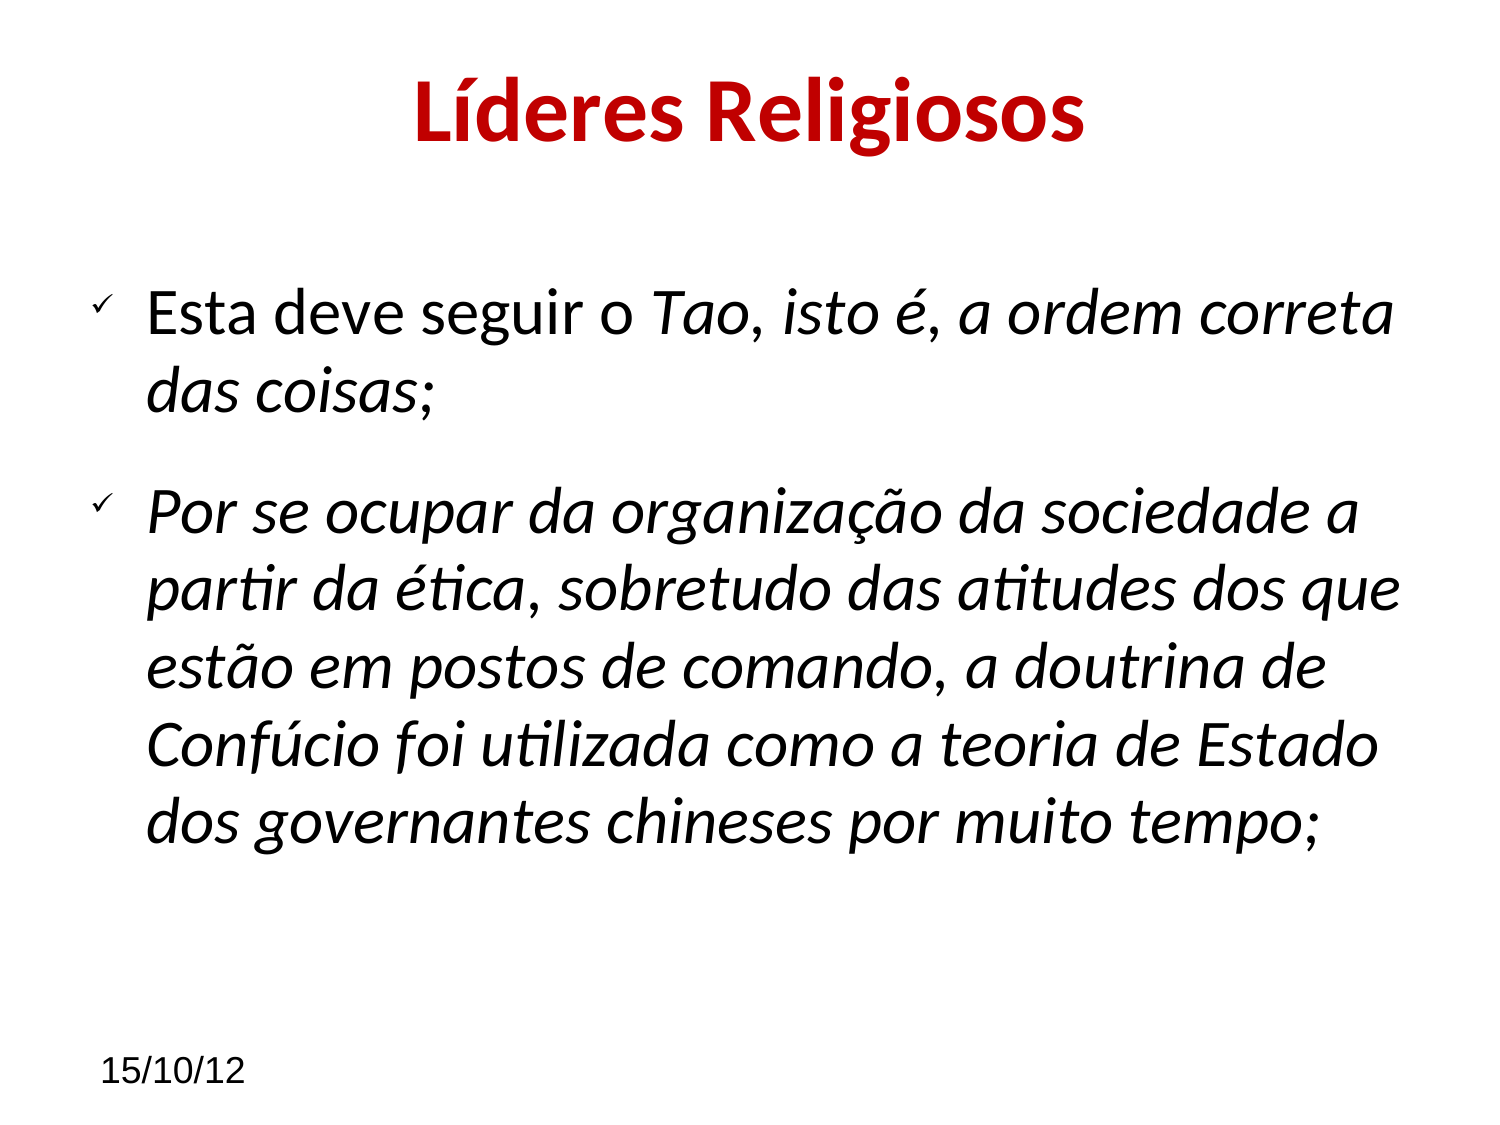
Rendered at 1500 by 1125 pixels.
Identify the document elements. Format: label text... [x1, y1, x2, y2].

text_box Esta deve seguir o Tao, isto é, a ordem correta das coisas; Por se ocupar da organização da sociedade a partir da ética, sobretudo das atitudes dos que estão em postos de comando, a doutrina de Confúcio foi utilizada como a teoria de Estado dos governantes chineses por muito tempo; [75, 262, 1426, 1005]
title Líderes Religiosos [75, 45, 1426, 233]
